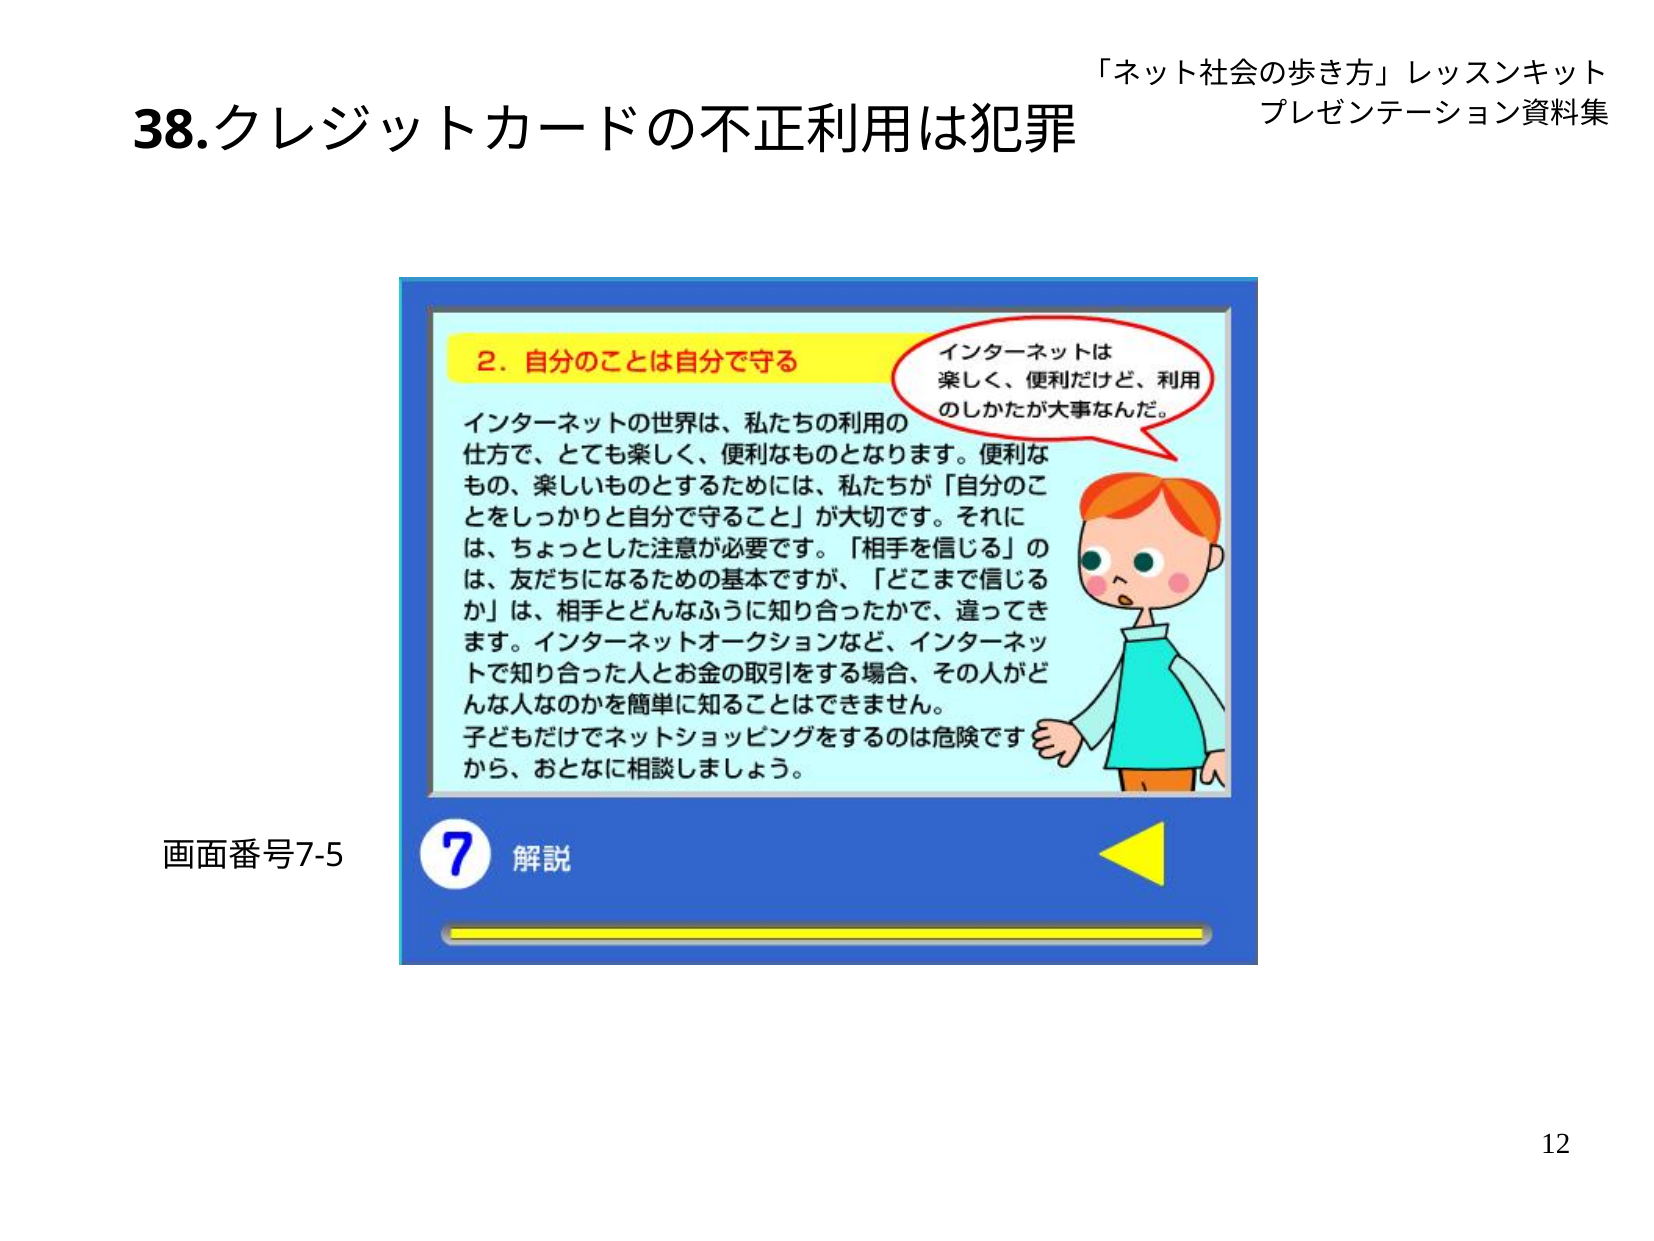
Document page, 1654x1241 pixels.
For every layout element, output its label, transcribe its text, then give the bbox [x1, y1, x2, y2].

text_box 38.クレジットカードの不正利用は犯罪 [118, 88, 1241, 169]
text_box 画面番号7-5 [147, 826, 384, 882]
picture [399, 277, 1258, 965]
text_box 「ネット社会の歩き方」レッスンキット プレゼンテーション資料集 [1062, 44, 1625, 139]
